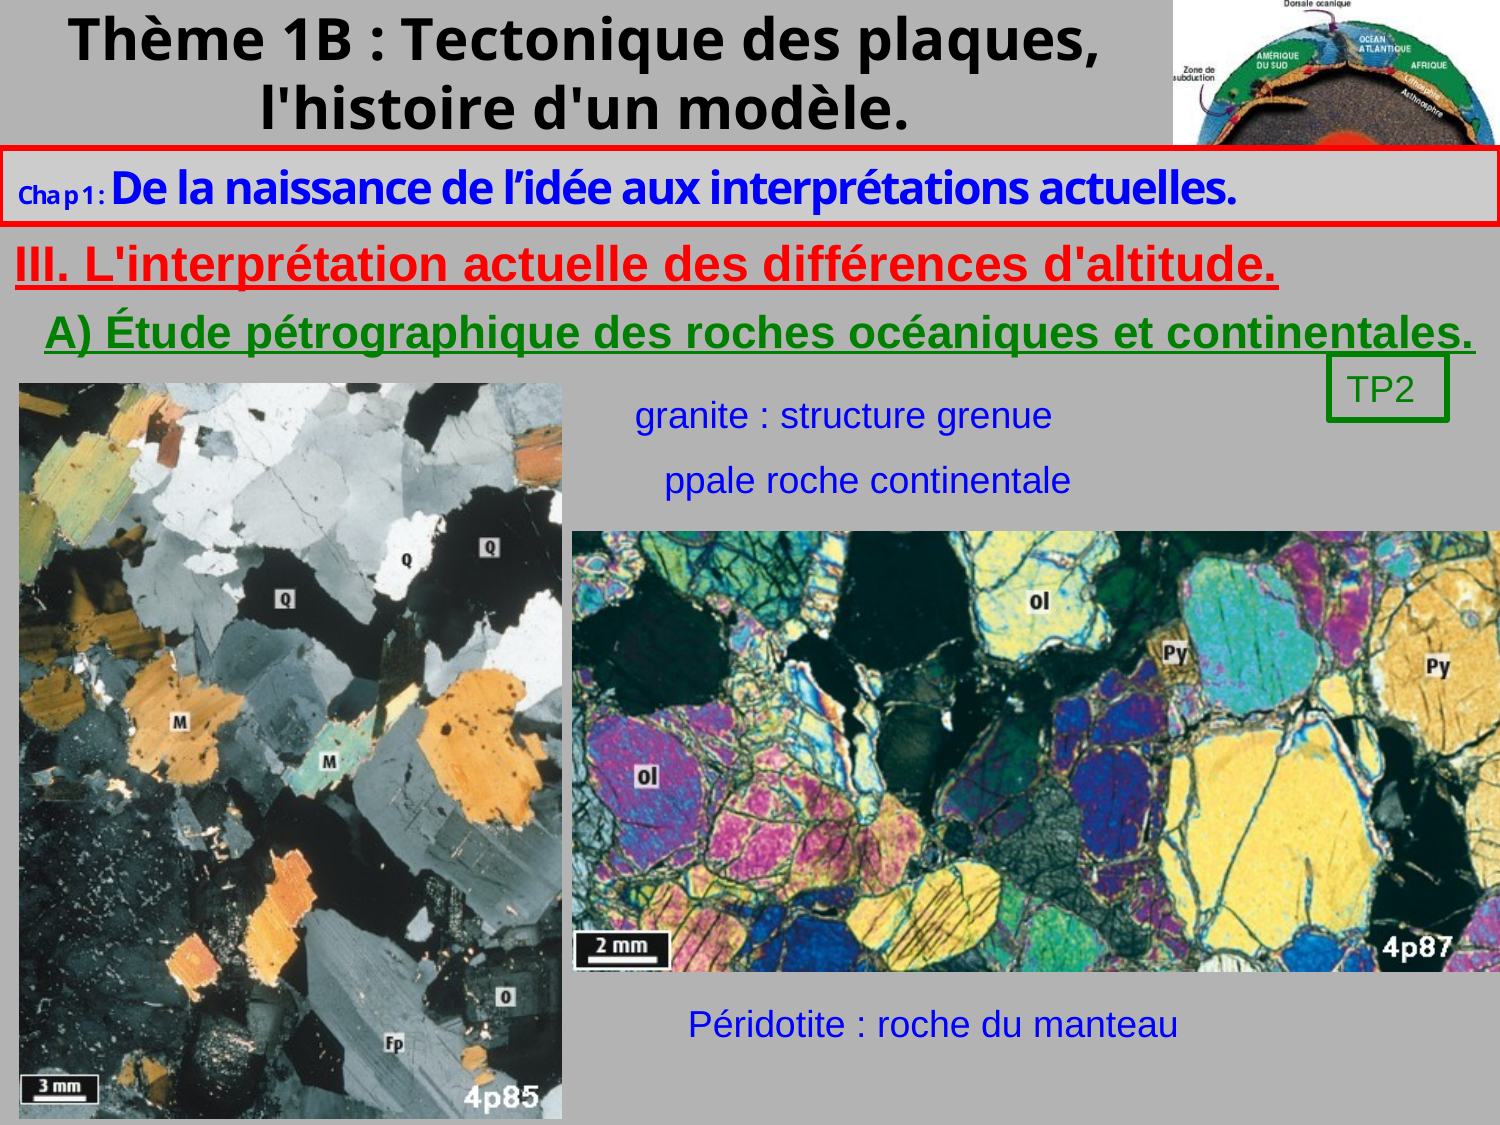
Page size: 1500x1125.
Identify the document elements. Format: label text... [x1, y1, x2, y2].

text_box TP2 [1328, 354, 1447, 421]
text_box Cha p 1 : De la naissance de l’idée aux interprétations actuelles. [0, 147, 1500, 224]
text_box A) Étude pétrographique des roches océaniques et continentales. [29, 295, 1500, 366]
picture [572, 531, 1500, 972]
text_box Thème 1B : Tectonique des plaques, l'histoire d'un modèle. [0, 0, 1173, 147]
picture [19, 383, 562, 1119]
text_box granite : structure grenue [620, 383, 1300, 444]
text_box Péridotite : roche du manteau [673, 992, 1353, 1052]
picture [1173, 0, 1500, 147]
text_box III. L'interprétation actuelle des différences d'altitude. [0, 224, 1418, 300]
text_box ppale roche continentale [649, 448, 1329, 509]
